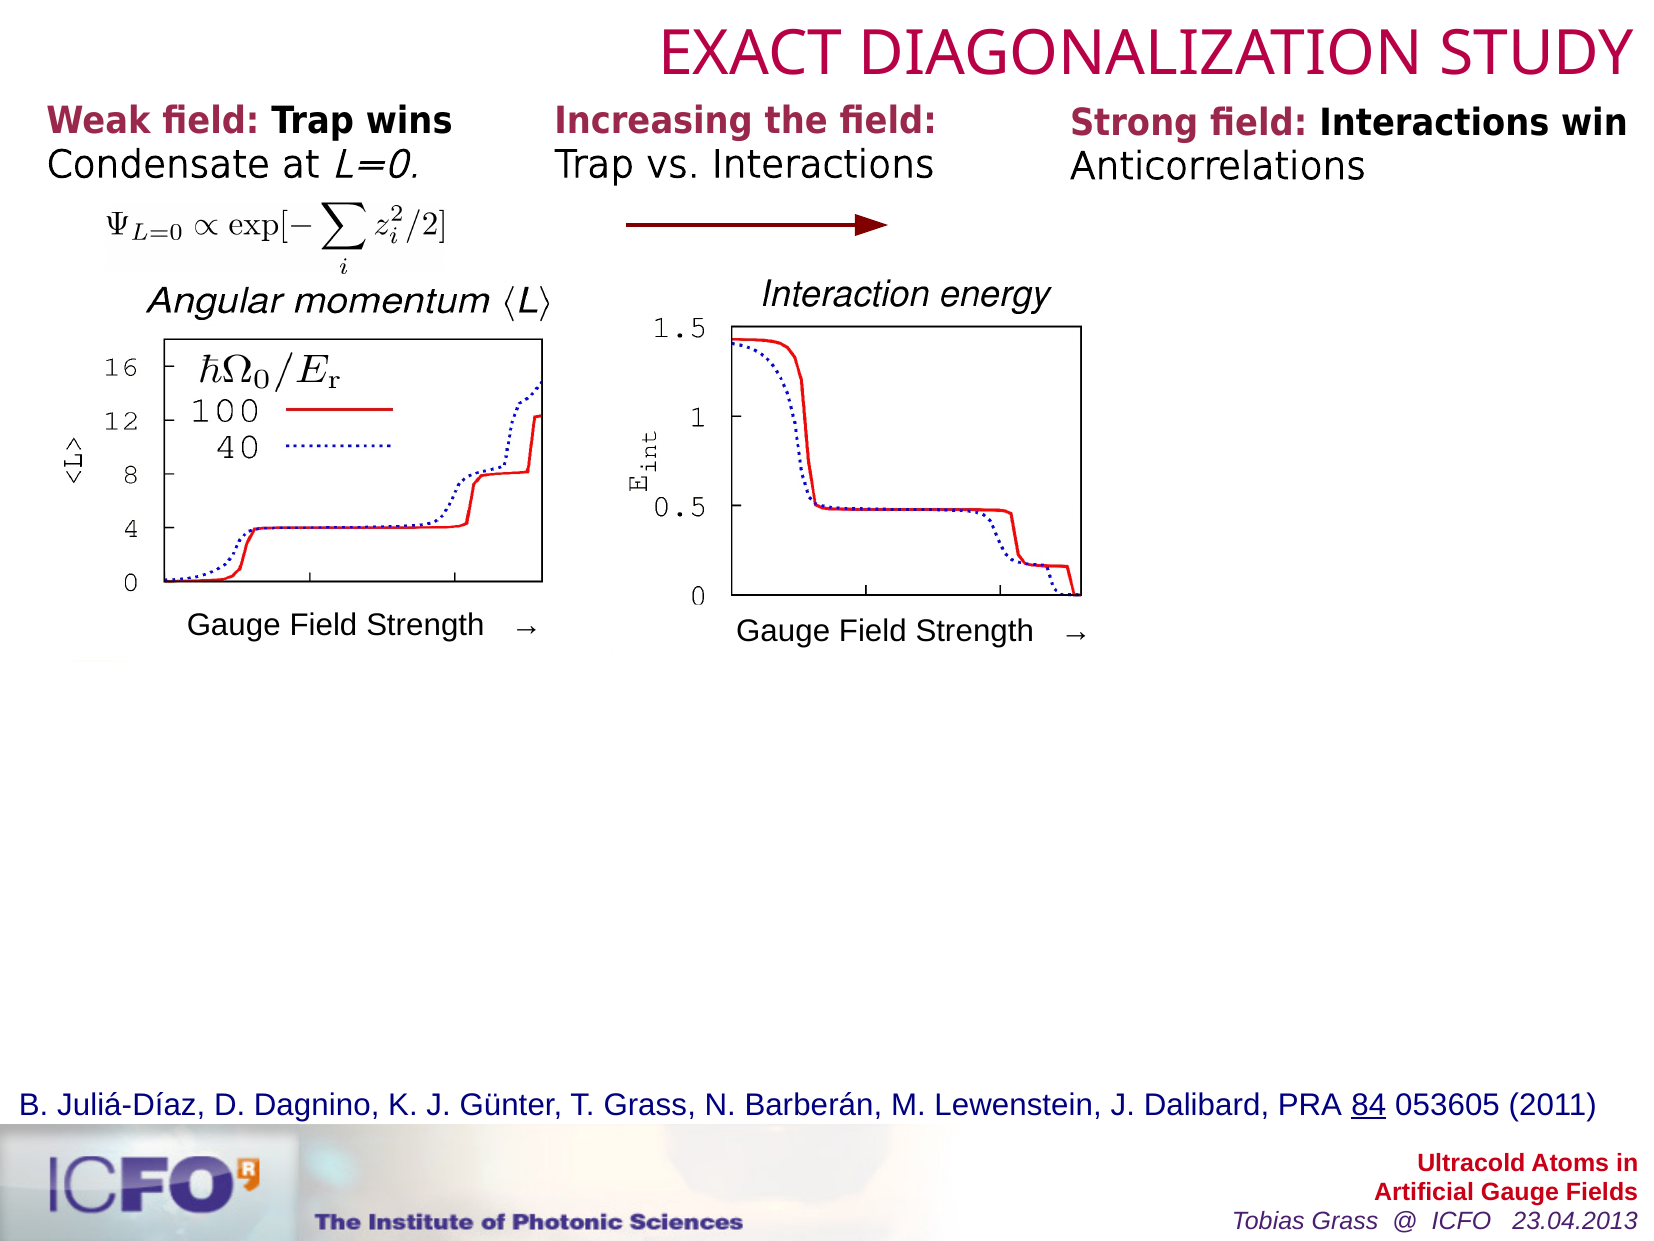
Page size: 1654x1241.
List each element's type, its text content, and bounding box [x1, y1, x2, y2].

text_box Gauge Field Strength → [126, 598, 601, 709]
text_box Increasing the field: Trap vs. Interactions [539, 91, 1215, 194]
text_box Weak field: Trap wins Condensate at L=0. [31, 91, 539, 194]
text_box EXACT DIAGONALIZATION STUDY [0, 0, 1651, 103]
picture [51, 202, 555, 676]
text_box Strong field: Interactions win Anticorrelations [1055, 93, 1654, 196]
picture [607, 236, 1089, 687]
text_box B. Juliá-Díaz, D. Dagnino, K. J. Günter, T. Grass, N. Barberán, M. Lewenstein, J. Dalibard, PRA 84 053605 (2011) [4, 1079, 1651, 1130]
text_box Ultracold Atoms in Artificial Gauge Fields Tobias Grass @ ICFO 23.04.2013 [712, 1138, 1654, 1241]
picture [0, 1124, 976, 1241]
text_box Gauge Field Strength → [676, 604, 1150, 715]
